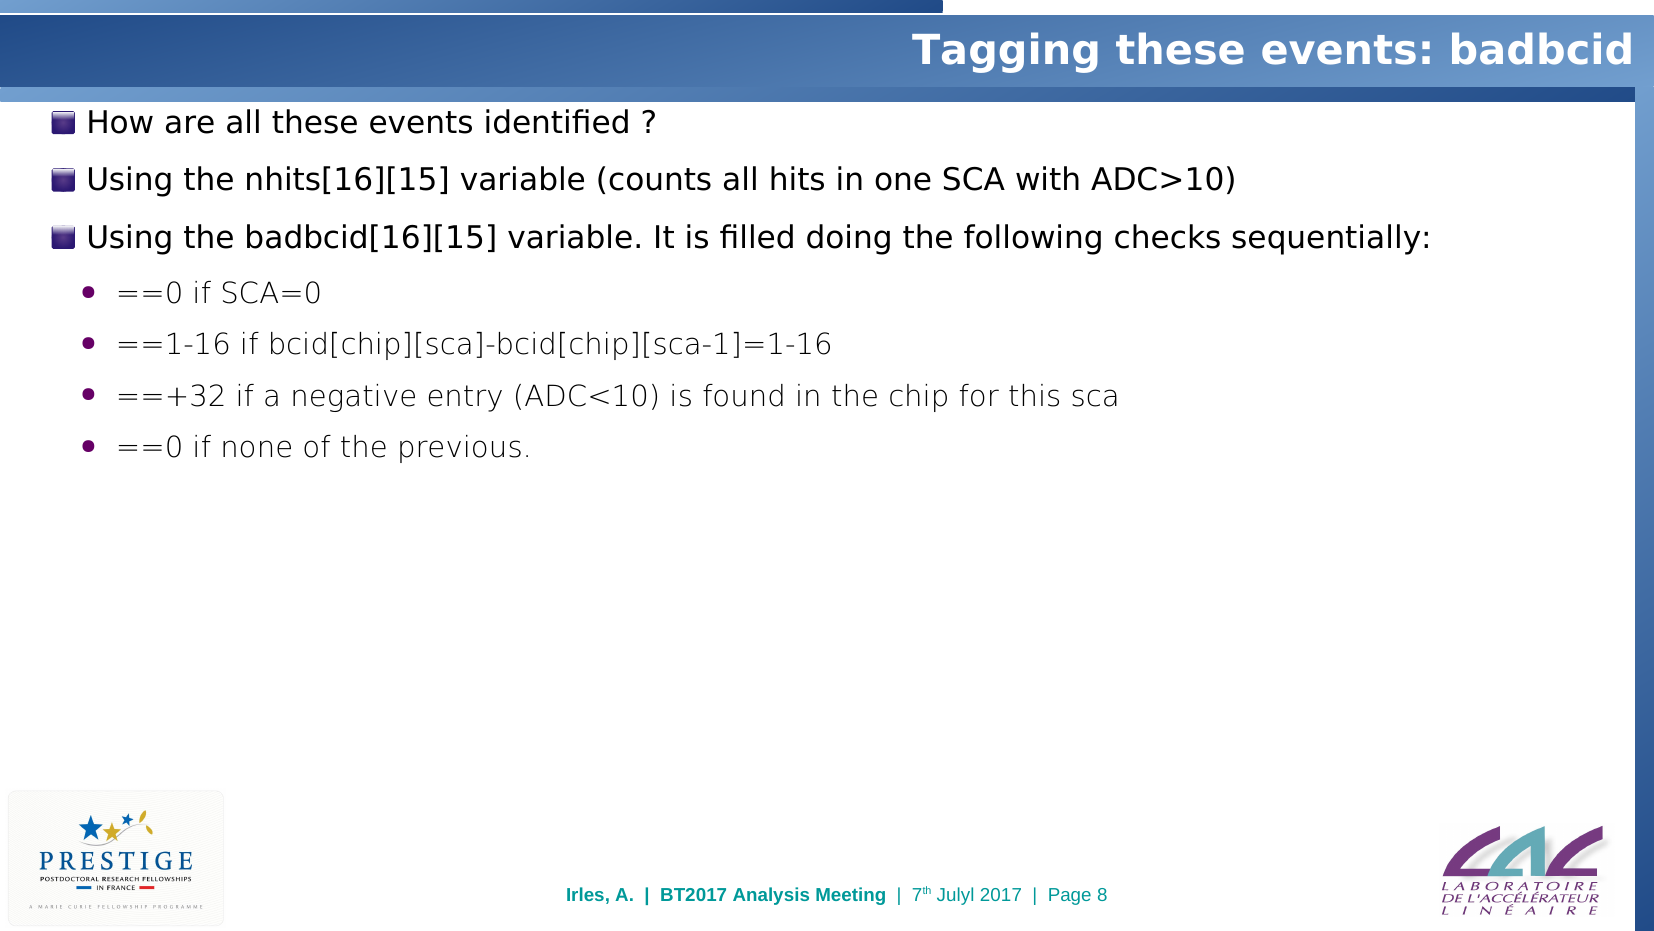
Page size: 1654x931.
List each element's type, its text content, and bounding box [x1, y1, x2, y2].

title Tagging these events: badbcid [30, 13, 1636, 86]
picture [1439, 823, 1615, 917]
picture [5, 788, 226, 928]
list How are all these events identified ? Using the nhits[16][15] variable (counts all hits in one SCA with ADC>10) Using the badbcid[16][15] variable. It is filled doing the following checks sequentially: ==0 if SCA=0 ==1-16 if bcid[chip][sca]-bcid[chip][sca-1]=1-16 ==+32 if a negative entry (ADC<10) is found in the chip for this sca ==0 if none of the previous. [45, 104, 1606, 831]
